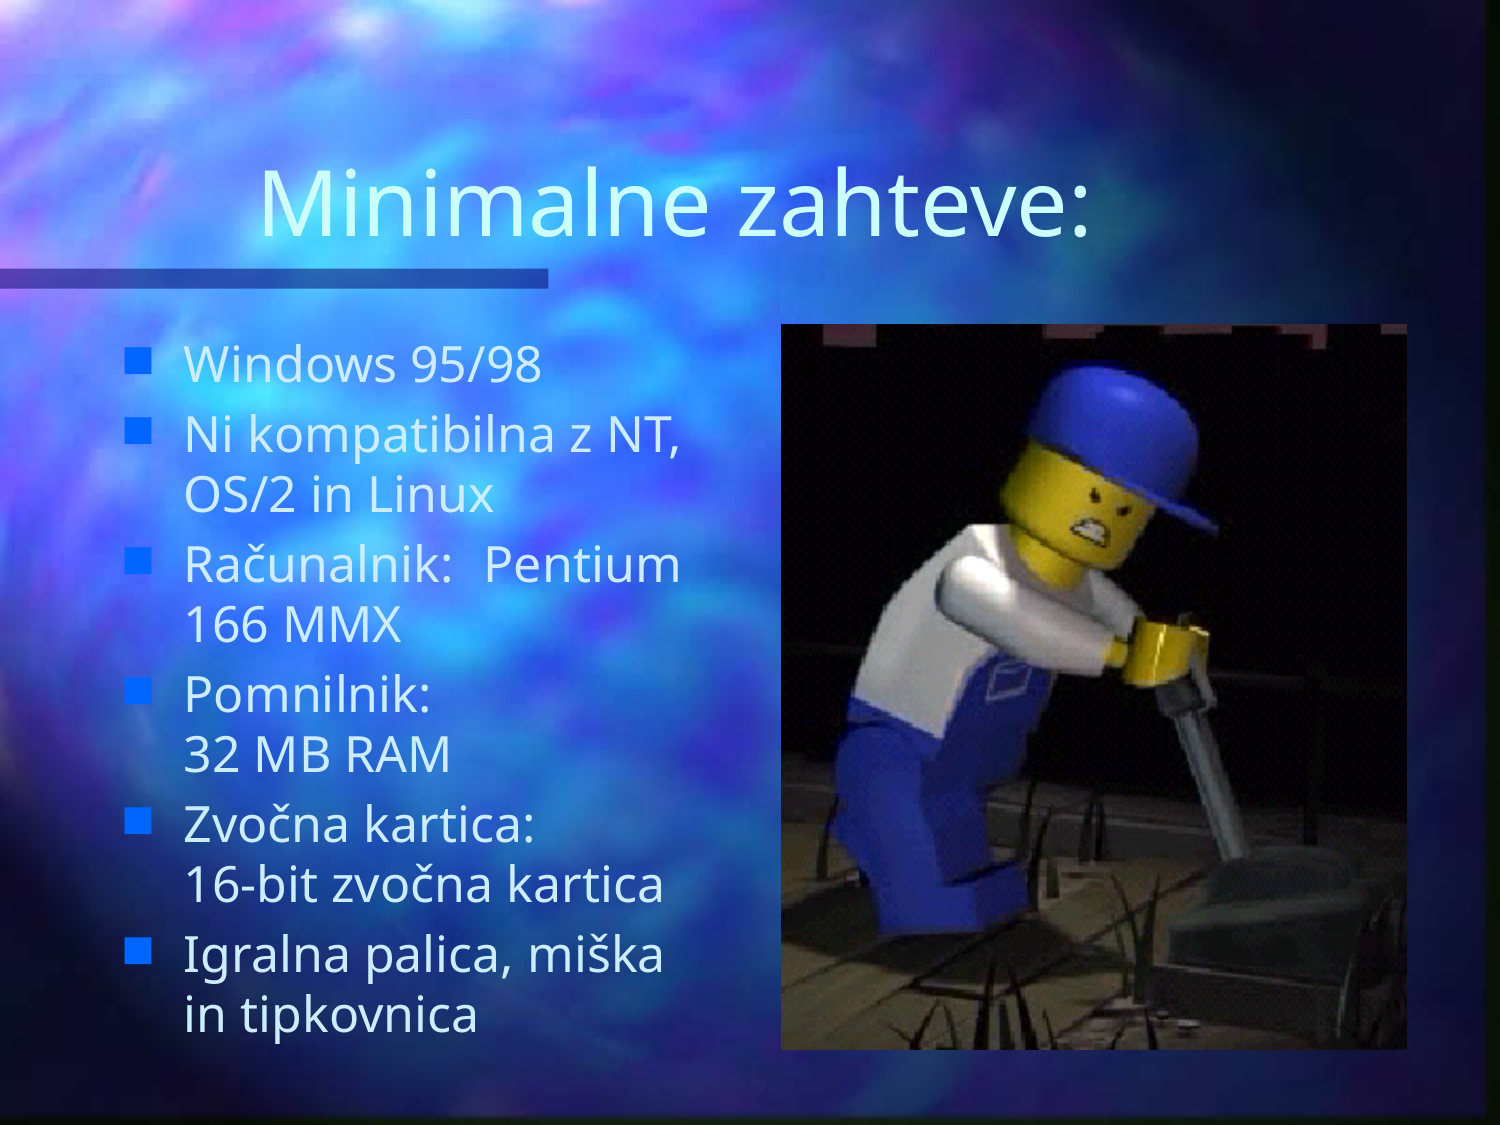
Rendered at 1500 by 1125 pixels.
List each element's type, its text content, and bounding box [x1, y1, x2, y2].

title Minimalne zahteve: [37, 75, 1313, 263]
list Windows 95/98 Ni kompatibilna z NT, OS/2 in Linux Računalnik: Pentium 166 MMX Pomnilnik: 32 MB RAM Zvočna kartica: 16-bit zvočna kartica Igralna palica, miška in tipkovnica [112, 324, 738, 1000]
picture [0, 0, 1500, 1125]
